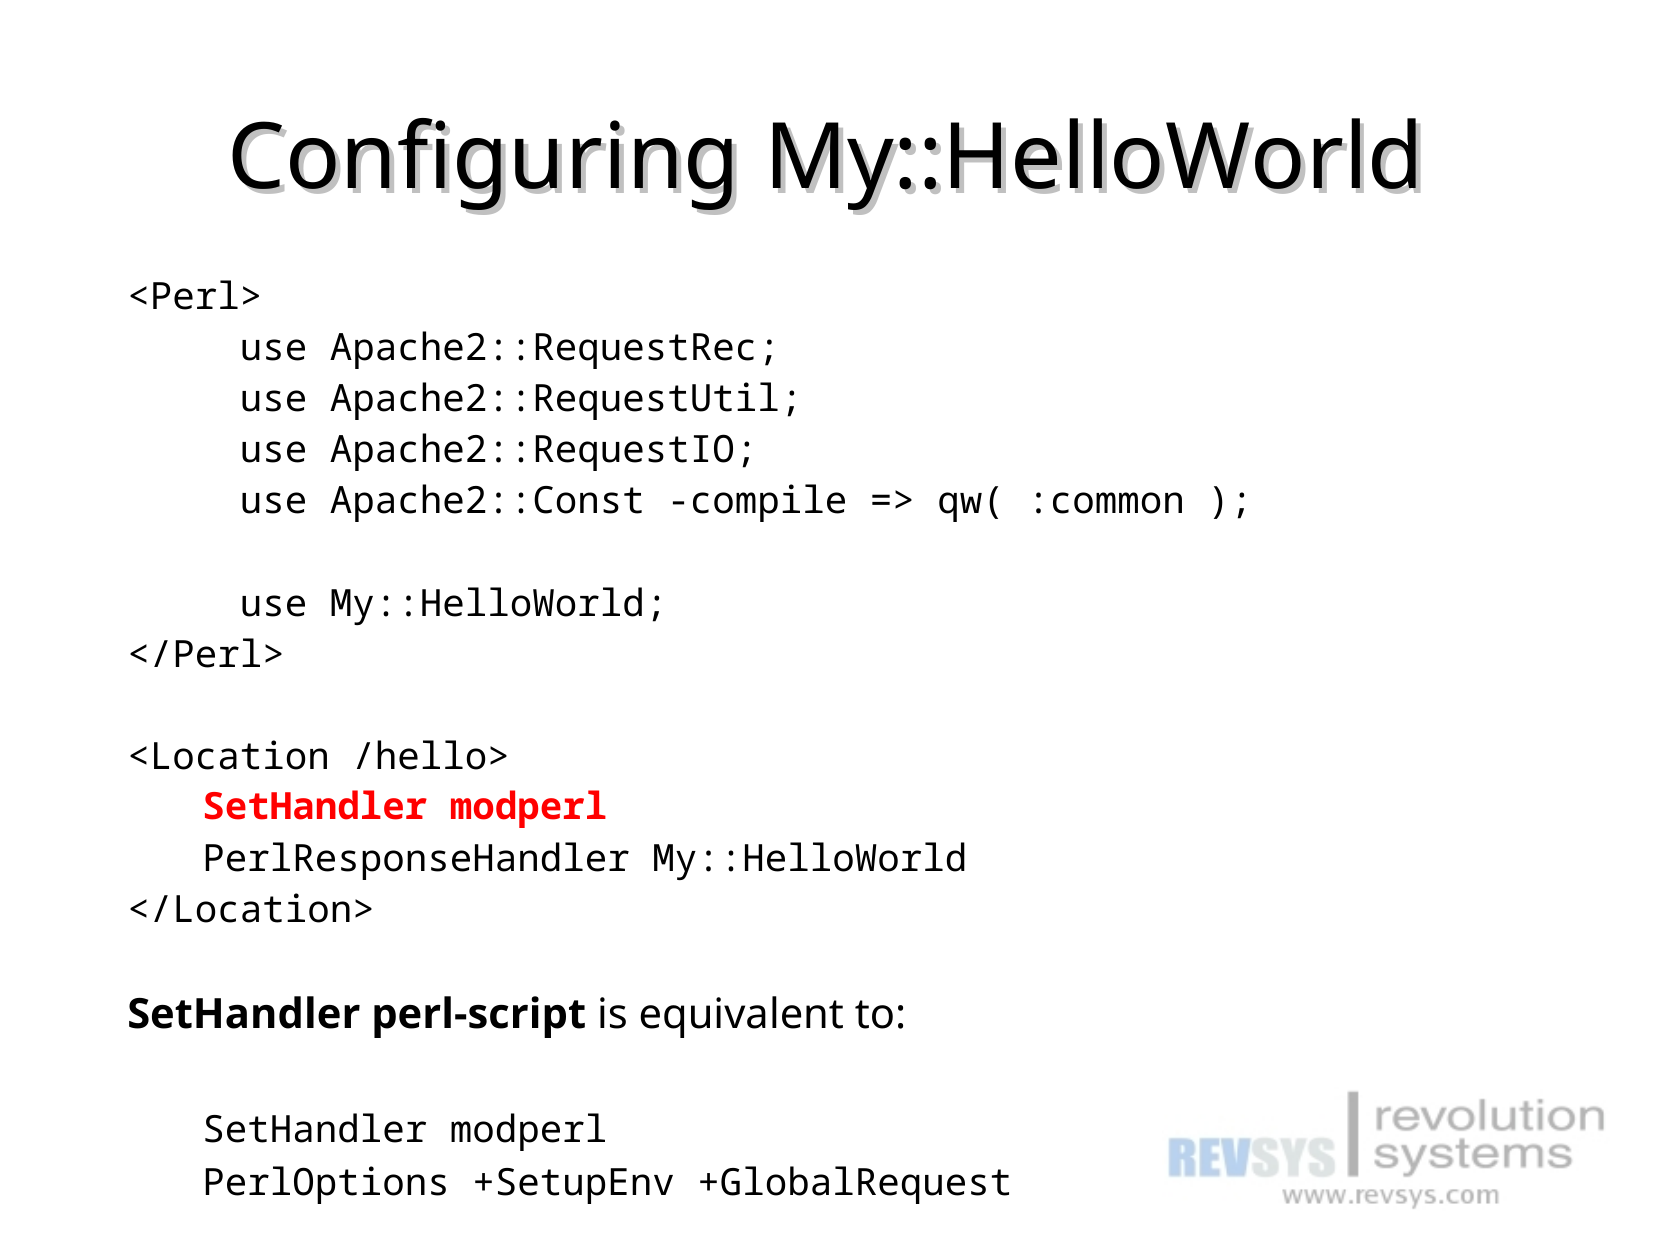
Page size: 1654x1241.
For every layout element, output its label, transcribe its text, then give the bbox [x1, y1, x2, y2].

text_box <Perl> use Apache2::RequestRec; use Apache2::RequestUtil; use Apache2::RequestIO; use Apache2::Const -compile => qw( :common ); use My::HelloWorld; </Perl> <Location /hello> SetHandler modperl PerlResponseHandler My::HelloWorld </Location> SetHandler perl-script is equivalent to: SetHandler modperl PerlOptions +SetupEnv +GlobalRequest [112, 262, 1538, 1174]
picture [1162, 1087, 1613, 1211]
title Configuring My::HelloWorld [82, 49, 1571, 257]
